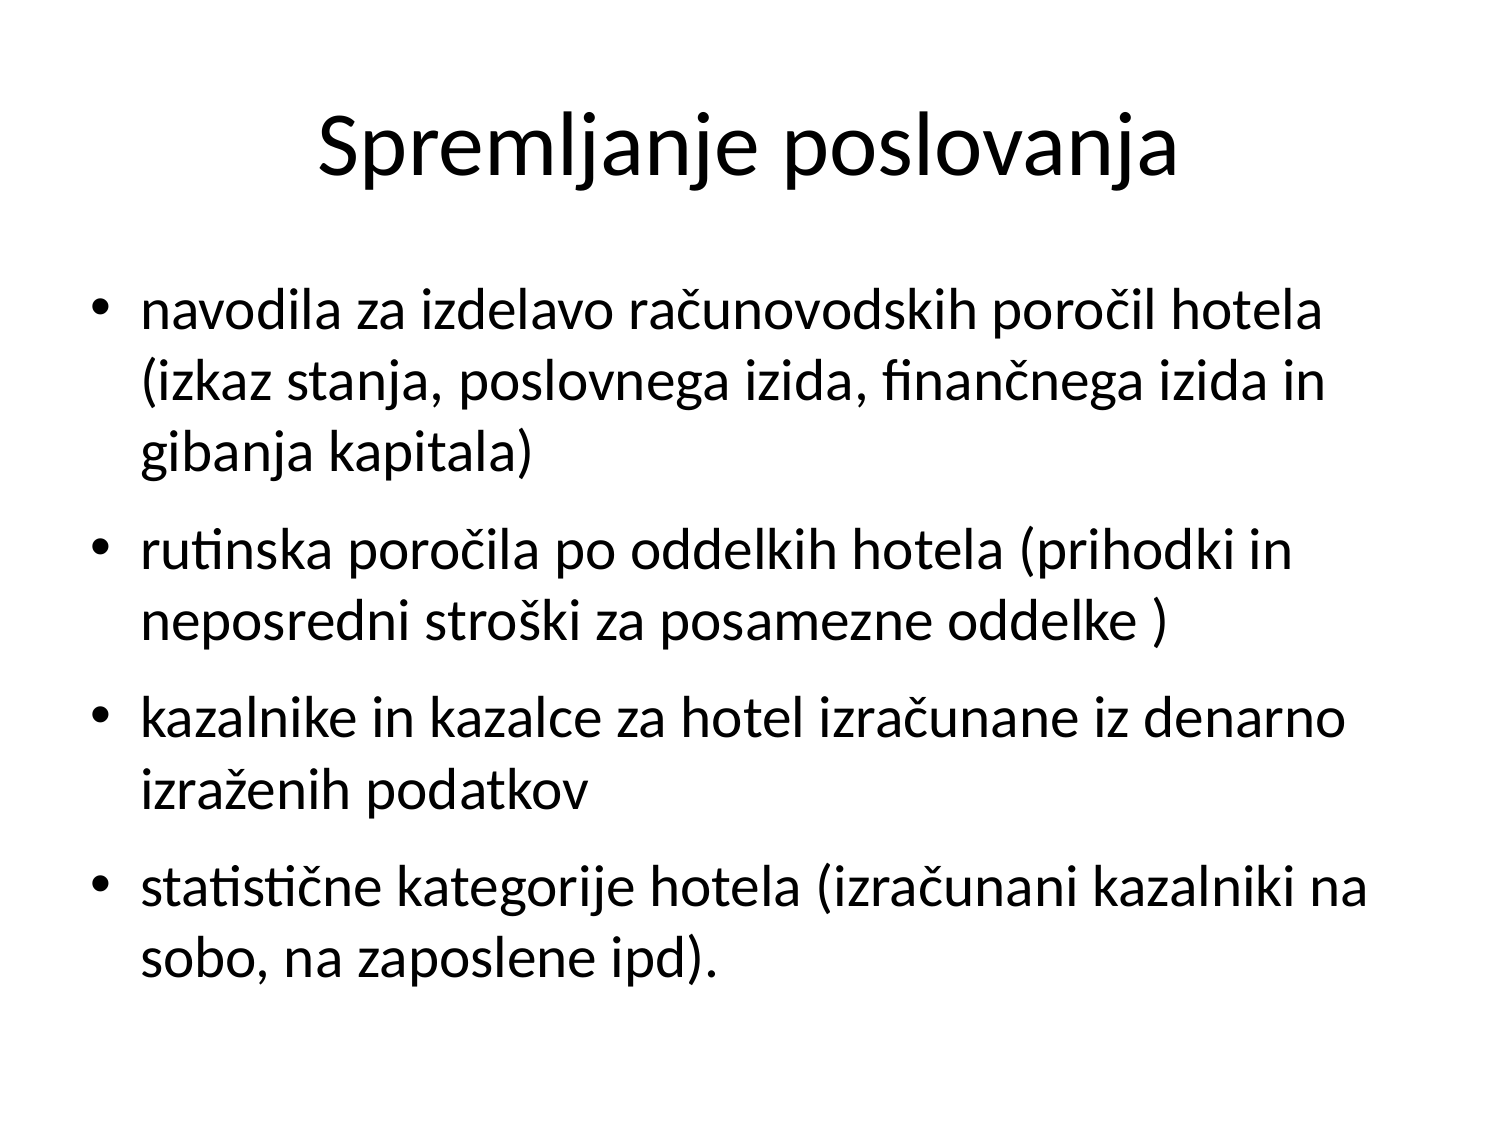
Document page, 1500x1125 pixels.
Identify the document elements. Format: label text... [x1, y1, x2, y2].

list navodila za izdelavo računovodskih poročil hotela (izkaz stanja, poslovnega izida, finančnega izida in gibanja kapitala) rutinska poročila po oddelkih hotela (prihodki in neposredni stroški za posamezne oddelke ) kazalnike in kazalce za hotel izračunane iz denarno izraženih podatkov statistične kategorije hotela (izračunani kazalniki na sobo, na zaposlene ipd). [75, 262, 1425, 1005]
title Spremljanje poslovanja [75, 45, 1425, 233]
